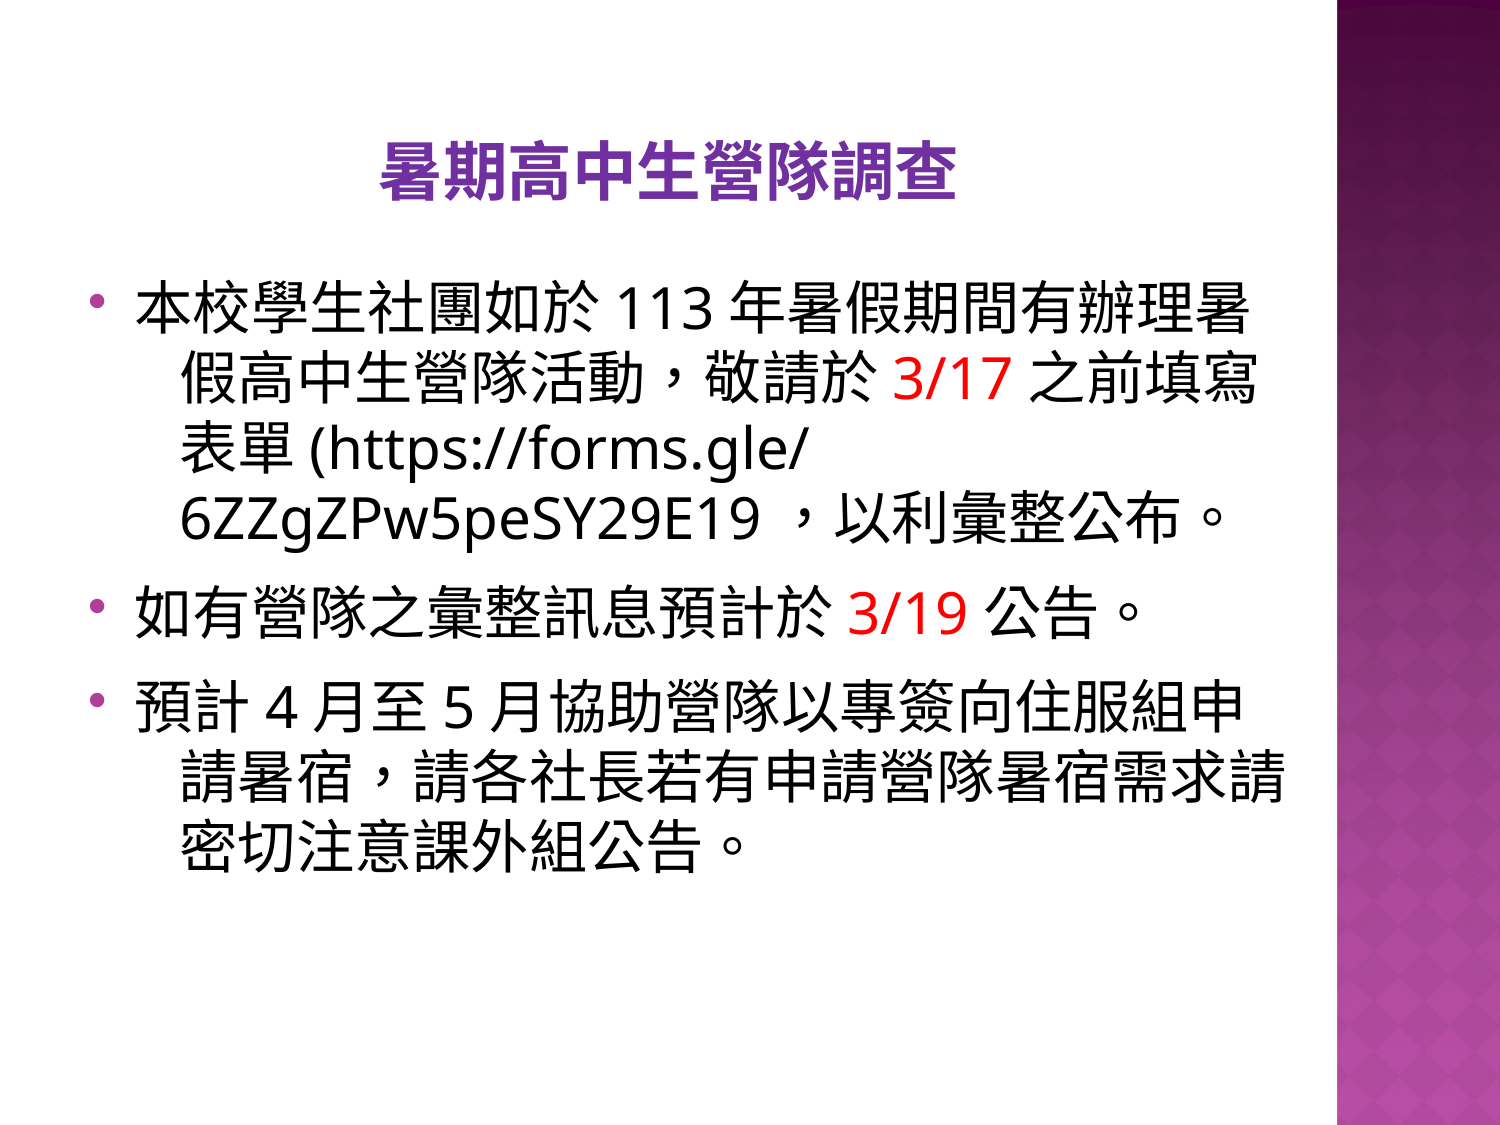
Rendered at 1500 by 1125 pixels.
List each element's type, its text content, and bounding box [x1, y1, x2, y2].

list 本校學生社團如於113年暑假期間有辦理暑假高中生營隊活動，敬請於3/17之前填寫表單(https://forms.gle/6ZZgZPw5peSY29E19，以利彙整公布。 如有營隊之彙整訊息預計於3/19公告。 預計4月至5月協助營隊以專簽向住服組申請暑宿，請各社長若有申請營隊暑宿需求請密切注意課外組公告。 [75, 264, 1306, 1060]
text_box 社團博覽會 [101, 35, 1424, 117]
title 暑期高中生營隊調查 [75, 52, 1263, 209]
